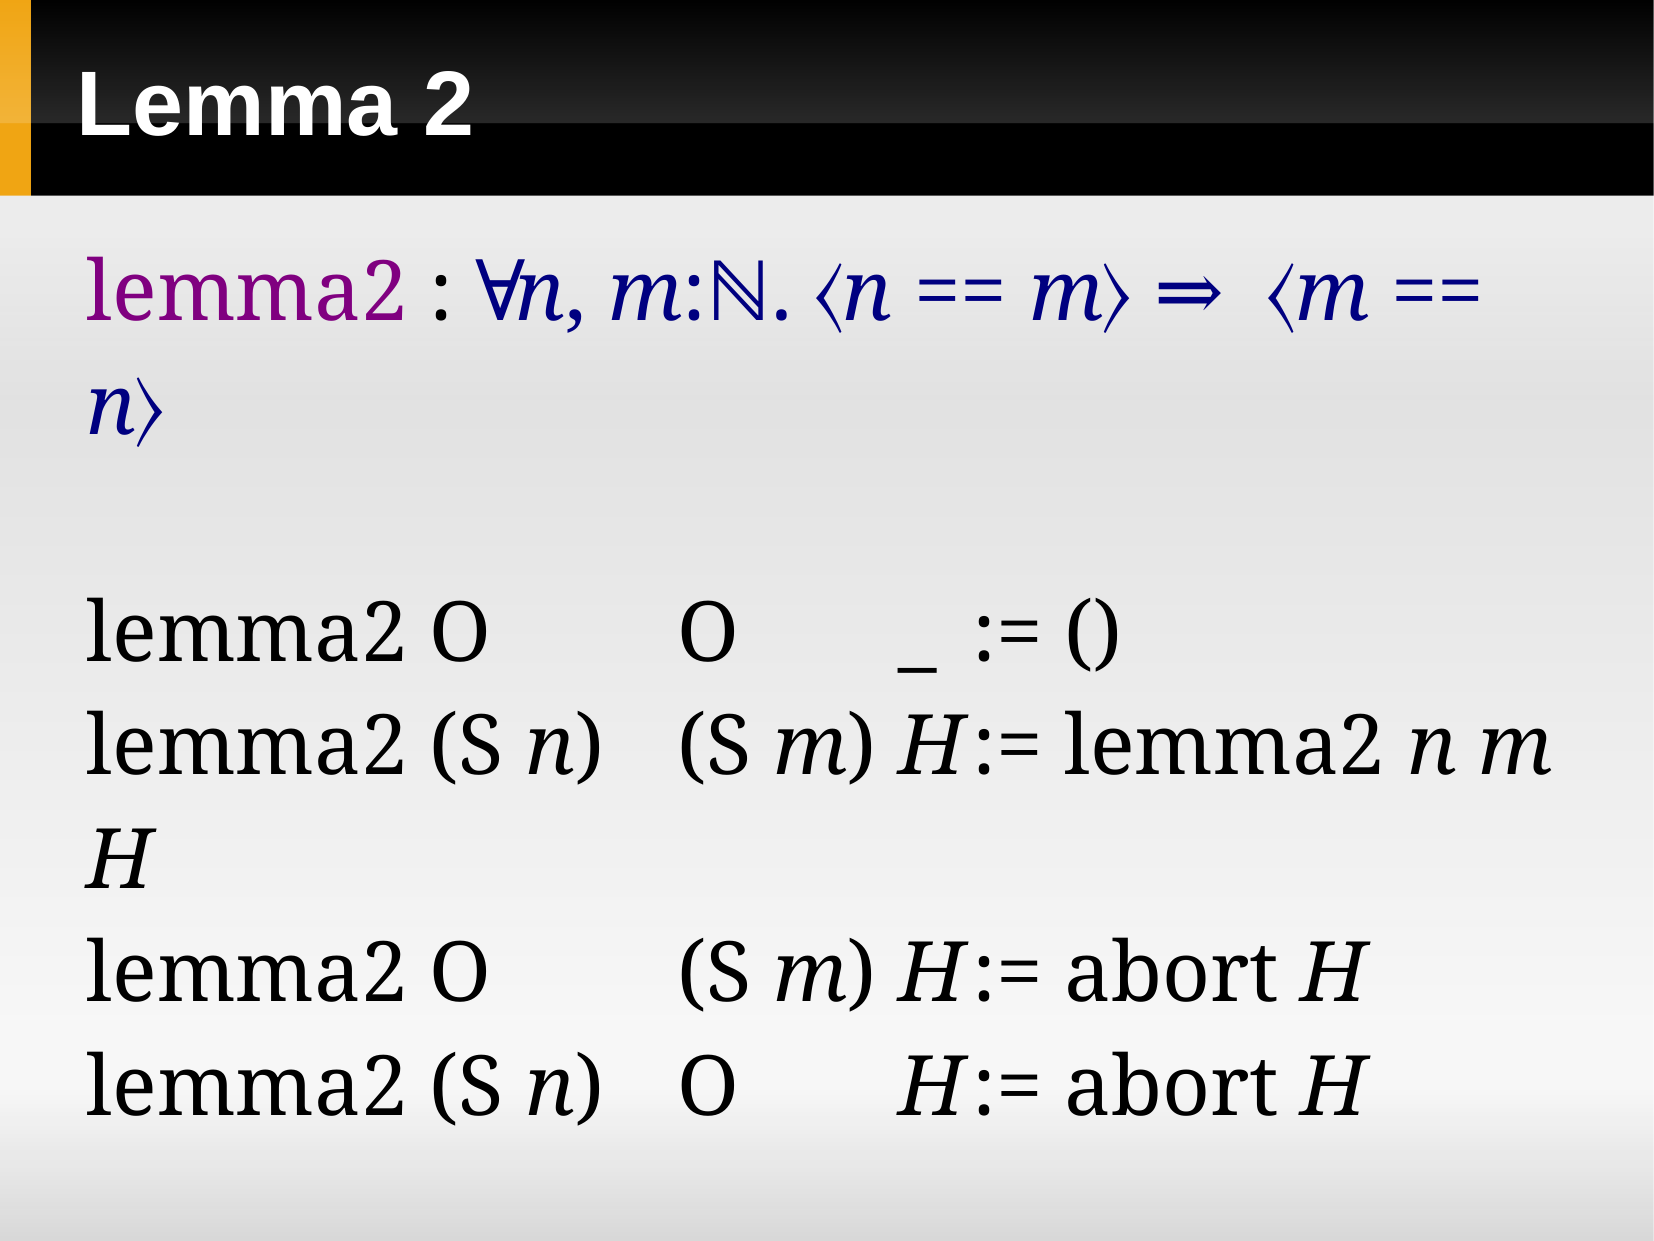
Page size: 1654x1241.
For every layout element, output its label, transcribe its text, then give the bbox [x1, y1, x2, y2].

subtitle lemma2 : ∀n, m:ℕ. 〈n == m〉 ⇒ 〈m == n〉 lemma2 O O _ := () lemma2 (S n) (S m) H := lemma2 n m H lemma2 O (S m) H := abort H lemma2 (S n) O H := abort H [86, 283, 1576, 1088]
title Lemma 2 [76, 7, 1565, 200]
picture [0, 0, 1654, 1241]
